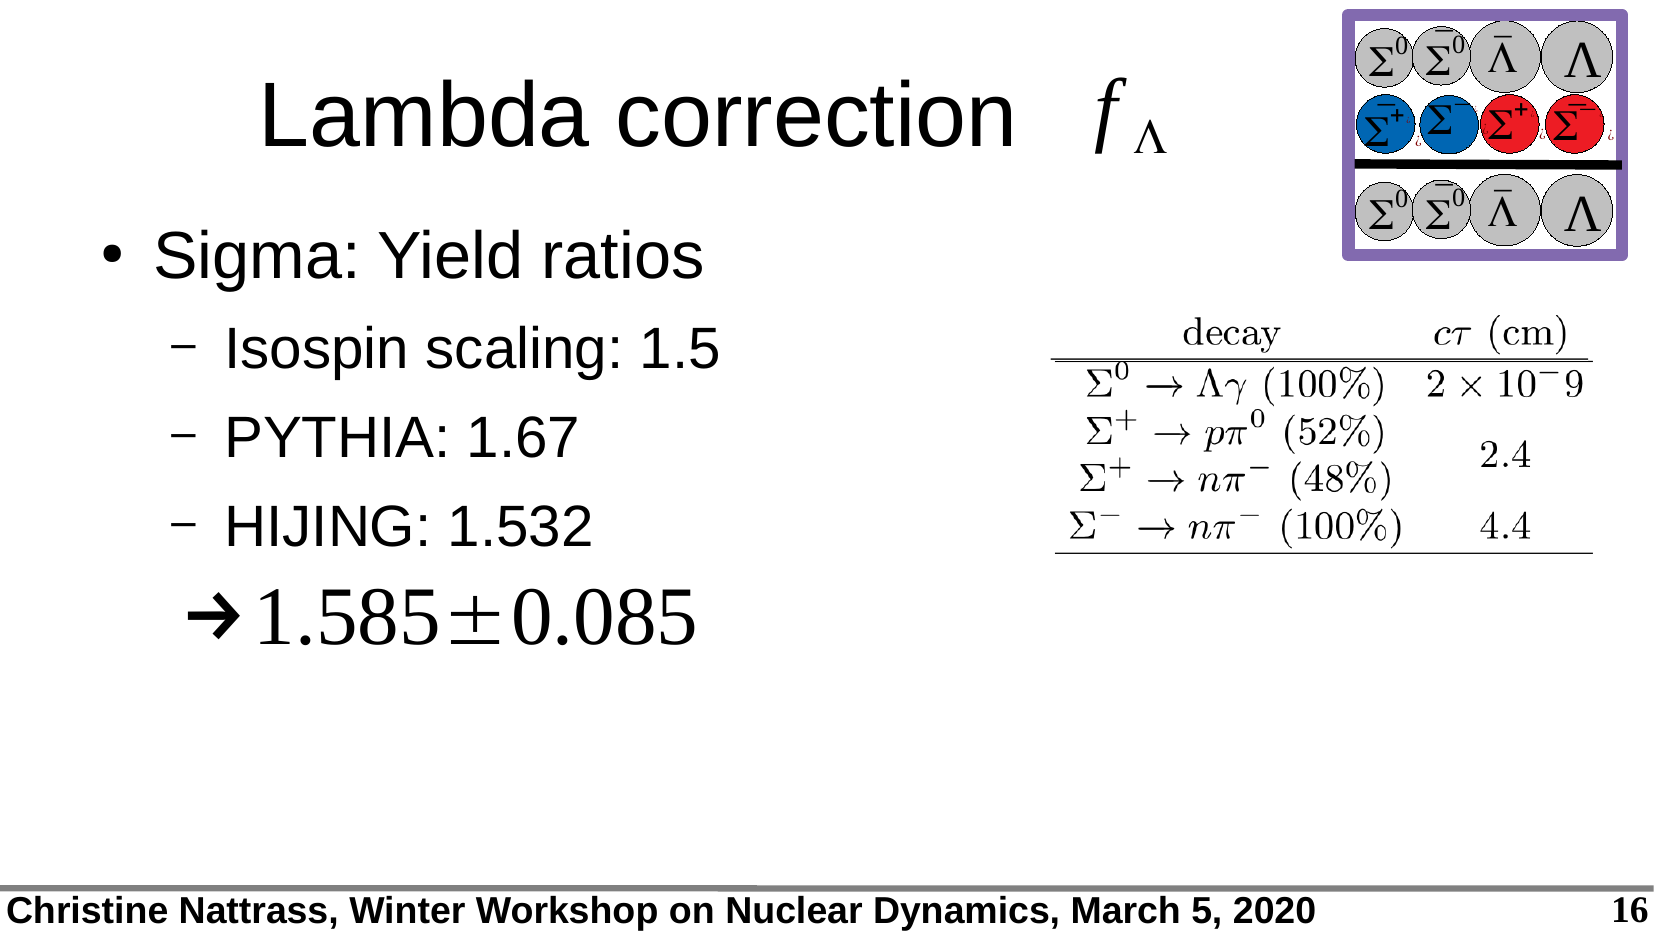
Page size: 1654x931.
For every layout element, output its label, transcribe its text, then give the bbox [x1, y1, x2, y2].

text_box [1422, 78, 1461, 86]
text_box [1469, 174, 1549, 217]
chart [175, 570, 706, 663]
chart [1085, 62, 1176, 157]
text_box [1469, 21, 1549, 93]
chart [1482, 188, 1524, 217]
text_box [1366, 94, 1406, 102]
text_box Λ [1549, 23, 1616, 97]
chart [1419, 28, 1469, 78]
text_box [1364, 79, 1405, 88]
text_box [1429, 95, 1469, 103]
chart [1358, 102, 1619, 149]
picture [1050, 315, 1593, 554]
text_box [1355, 192, 1362, 217]
text_box [1555, 94, 1595, 102]
text_box [1423, 138, 1476, 154]
text_box [1355, 38, 1362, 77]
chart [1362, 184, 1412, 217]
chart [1482, 34, 1524, 75]
text_box [1552, 143, 1597, 154]
chart [1362, 30, 1412, 79]
text_box [1412, 36, 1419, 75]
text_box [1412, 190, 1419, 217]
text_box [1370, 149, 1401, 154]
text_box Λ [1628, 23, 1636, 97]
text_box [1490, 94, 1530, 102]
text_box [1487, 143, 1532, 154]
chart [1419, 182, 1469, 217]
text_box Λ [1549, 177, 1636, 250]
list Sigma: Yield ratios Isospin scaling: 1.5 PYTHIA: 1.67 HIJING: 1.532 [82, 217, 1571, 758]
title Lambda correction [64, 37, 1213, 193]
